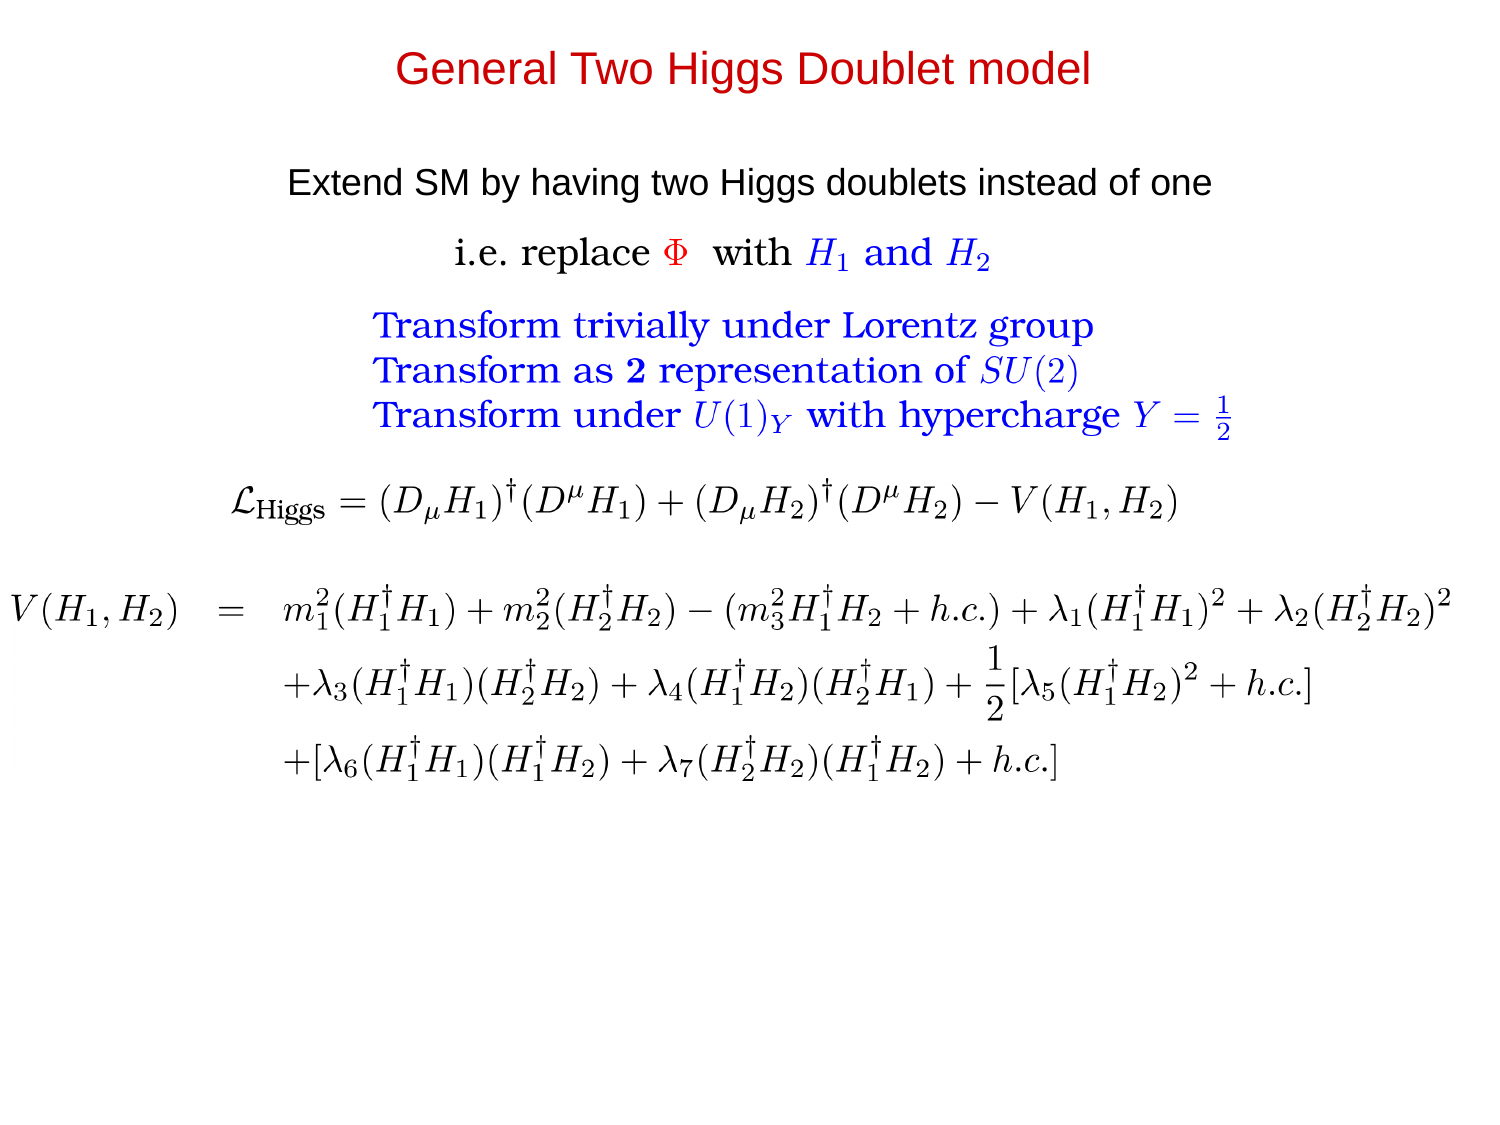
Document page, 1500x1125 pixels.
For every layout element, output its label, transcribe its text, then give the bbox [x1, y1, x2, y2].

picture [231, 478, 1176, 525]
picture [11, 584, 1450, 781]
picture [372, 310, 1231, 440]
text_box General Two Higgs Doublet model [23, 35, 1477, 116]
picture [455, 237, 989, 274]
text_box Extend SM by having two Higgs doublets instead of one [47, 153, 1453, 213]
